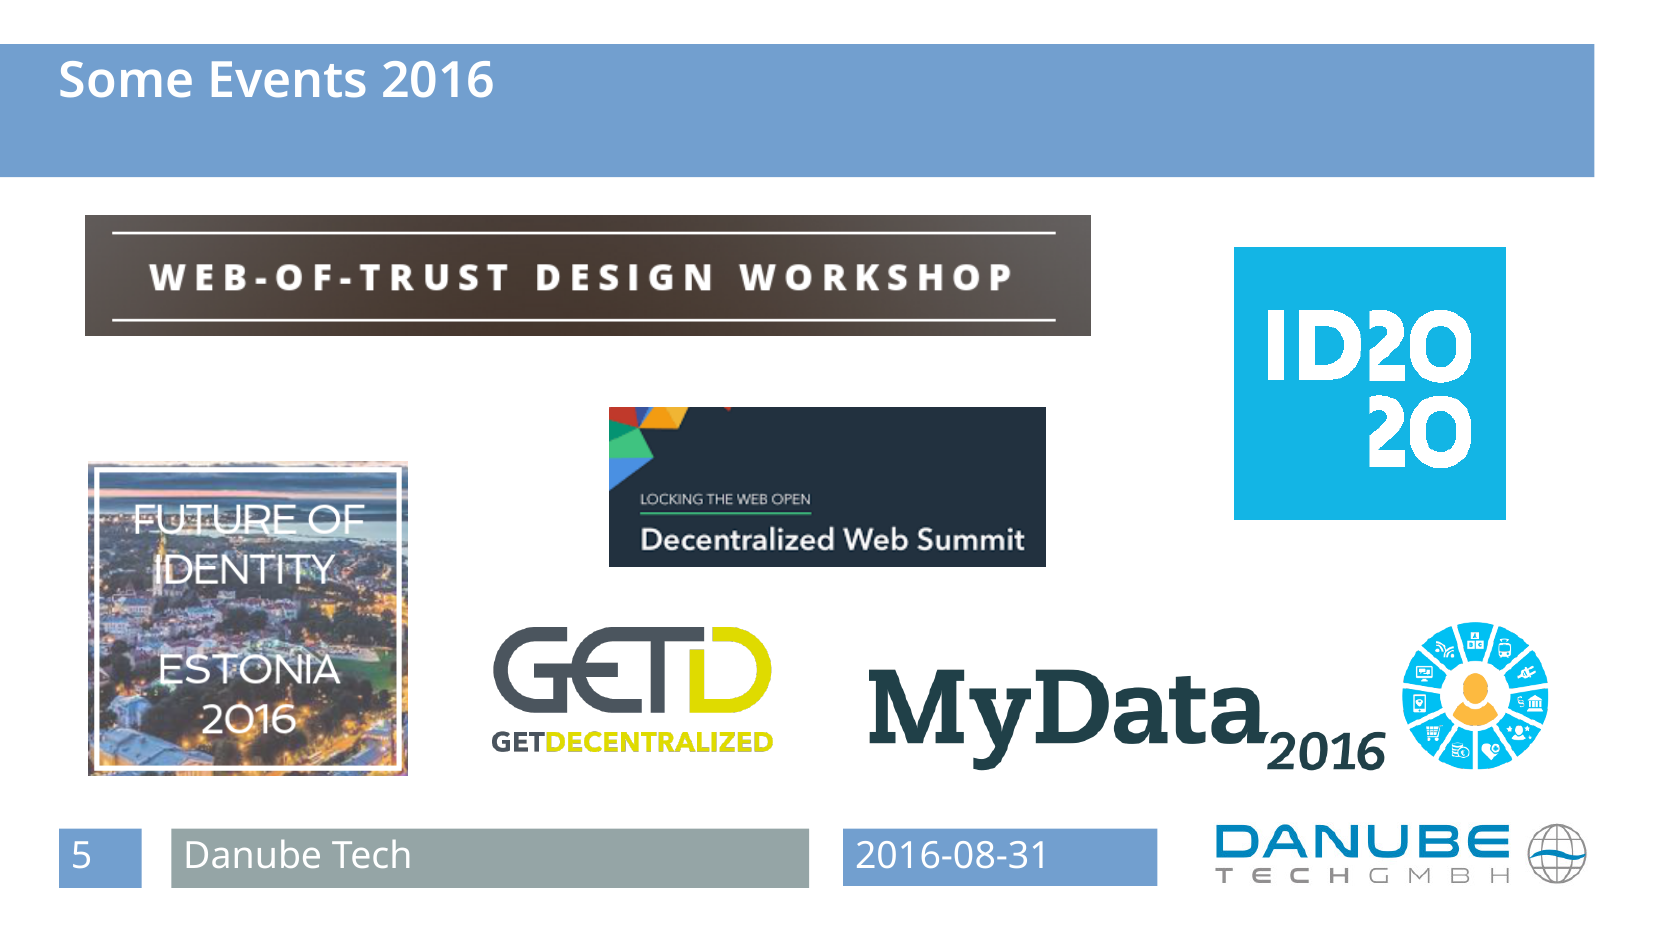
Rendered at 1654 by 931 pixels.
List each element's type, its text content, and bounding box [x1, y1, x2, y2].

picture [1234, 247, 1506, 520]
picture [85, 215, 1091, 336]
picture [88, 461, 408, 776]
picture [858, 614, 1554, 781]
title Some Events 2016 [0, 44, 1595, 178]
picture [490, 625, 774, 753]
picture [1206, 814, 1595, 892]
picture [609, 407, 1046, 567]
